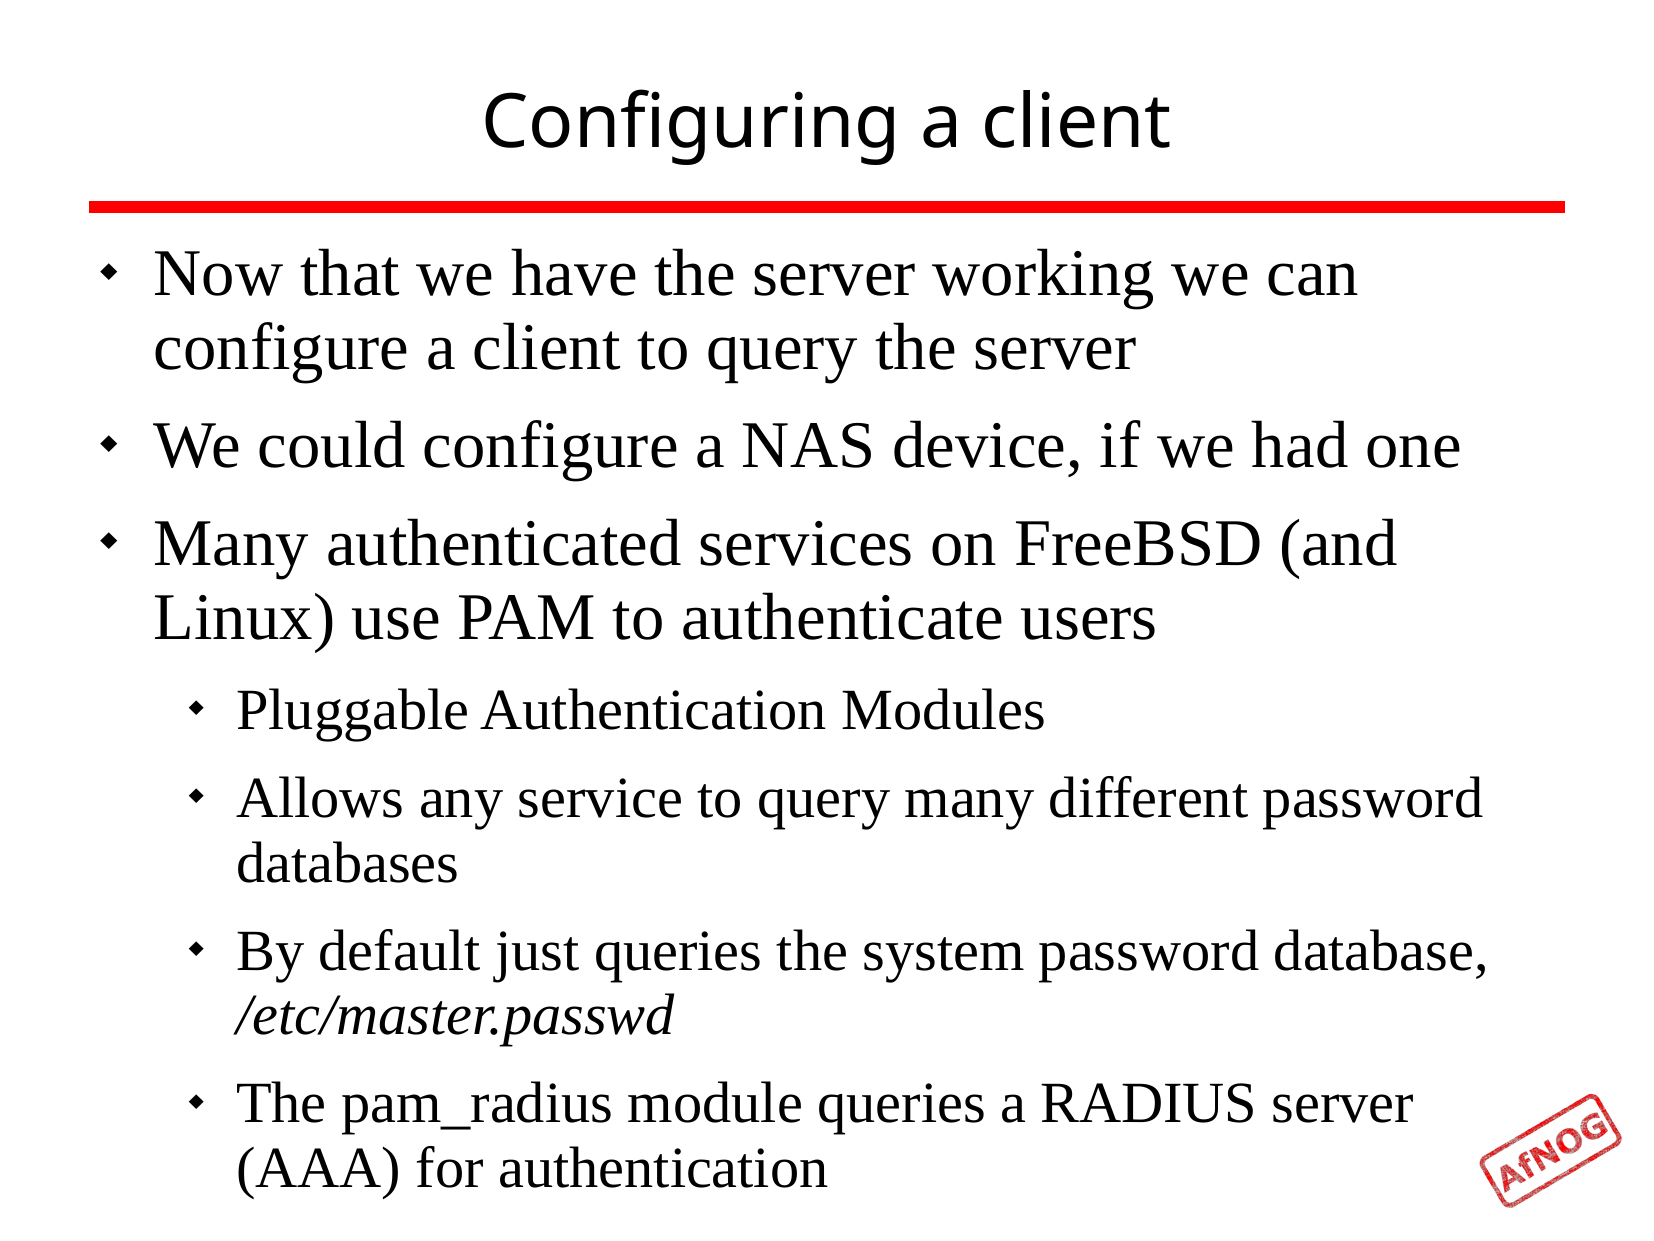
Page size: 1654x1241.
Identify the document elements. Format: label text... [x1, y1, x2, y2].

list Now that we have the server working we can configure a client to query the server We could configure a NAS device, if we had one Many authenticated services on FreeBSD (and Linux) use PAM to authenticate users Pluggable Authentication Modules Allows any service to query many different password databases By default just queries the system password database, /etc/master.passwd The pam_radius module queries a RADIUS server (AAA) for authentication [82, 236, 1571, 1201]
title Configuring a client [82, 29, 1571, 207]
picture [1476, 1090, 1625, 1211]
